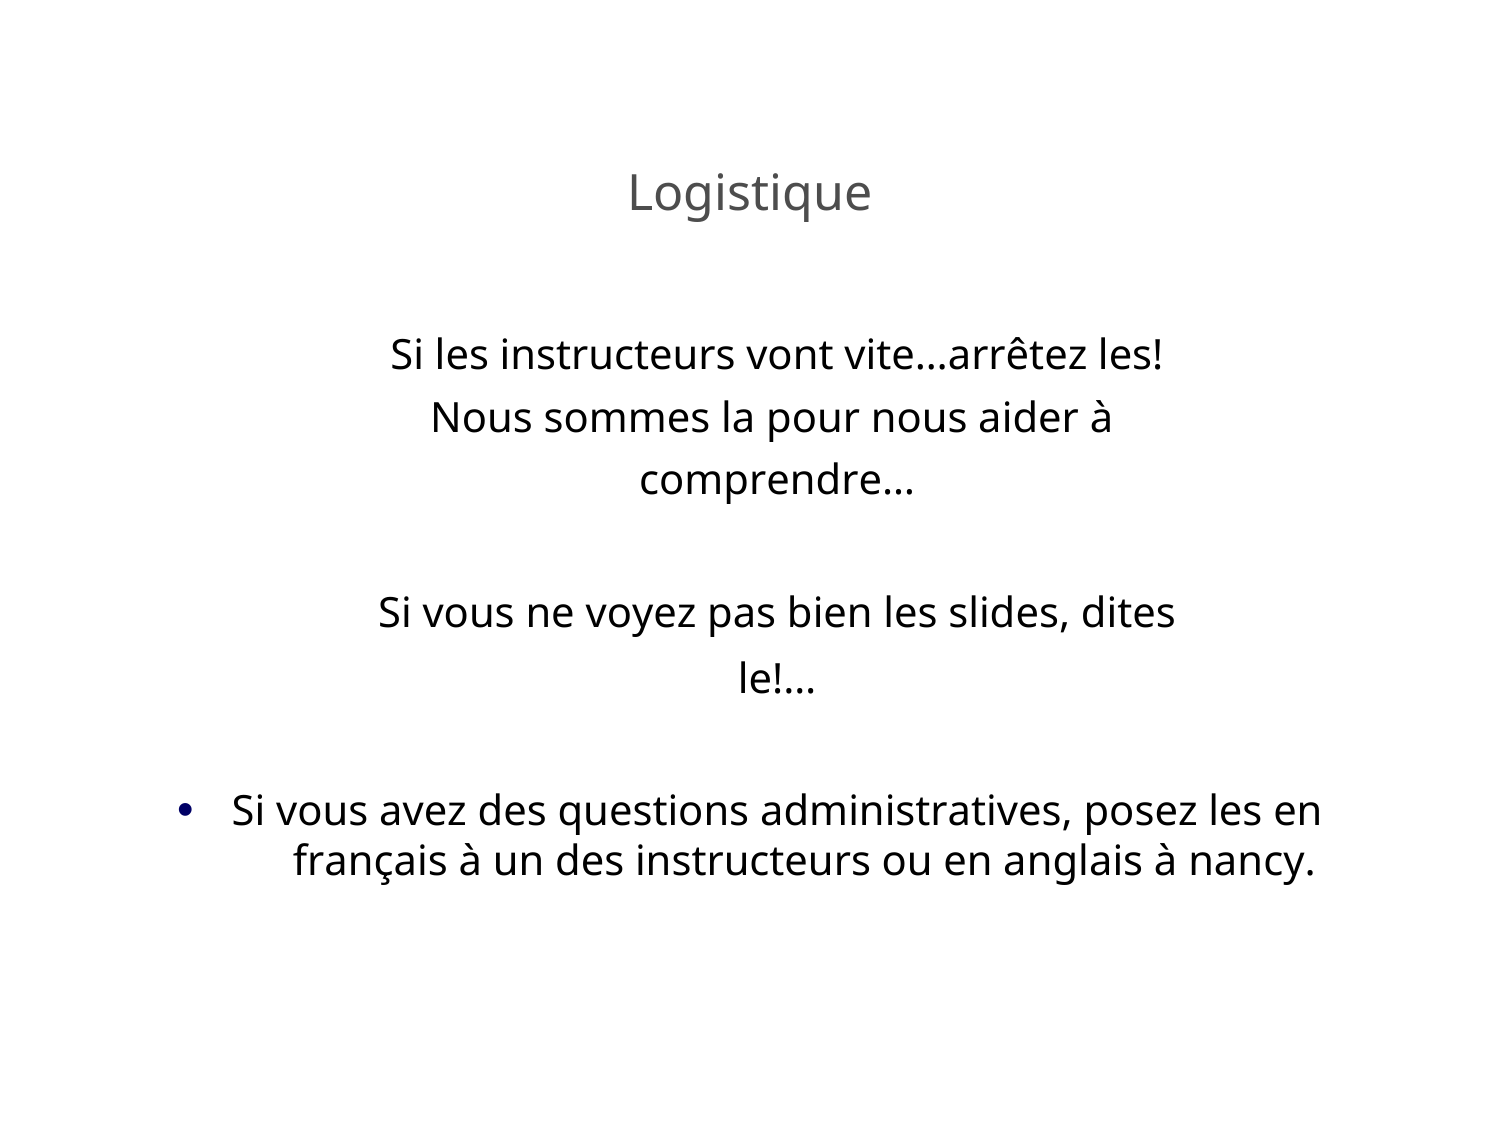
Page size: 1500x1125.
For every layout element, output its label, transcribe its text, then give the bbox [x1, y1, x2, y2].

list Si les instructeurs vont vite…arrêtez les! Nous sommes la pour nous aider à comprendre… Si vous ne voyez pas bien les slides, dites le!… Si vous avez des questions administratives, posez les en français à un des instructeurs ou en anglais à nancy. [112, 324, 1388, 892]
title Logistique [112, 158, 1388, 230]
